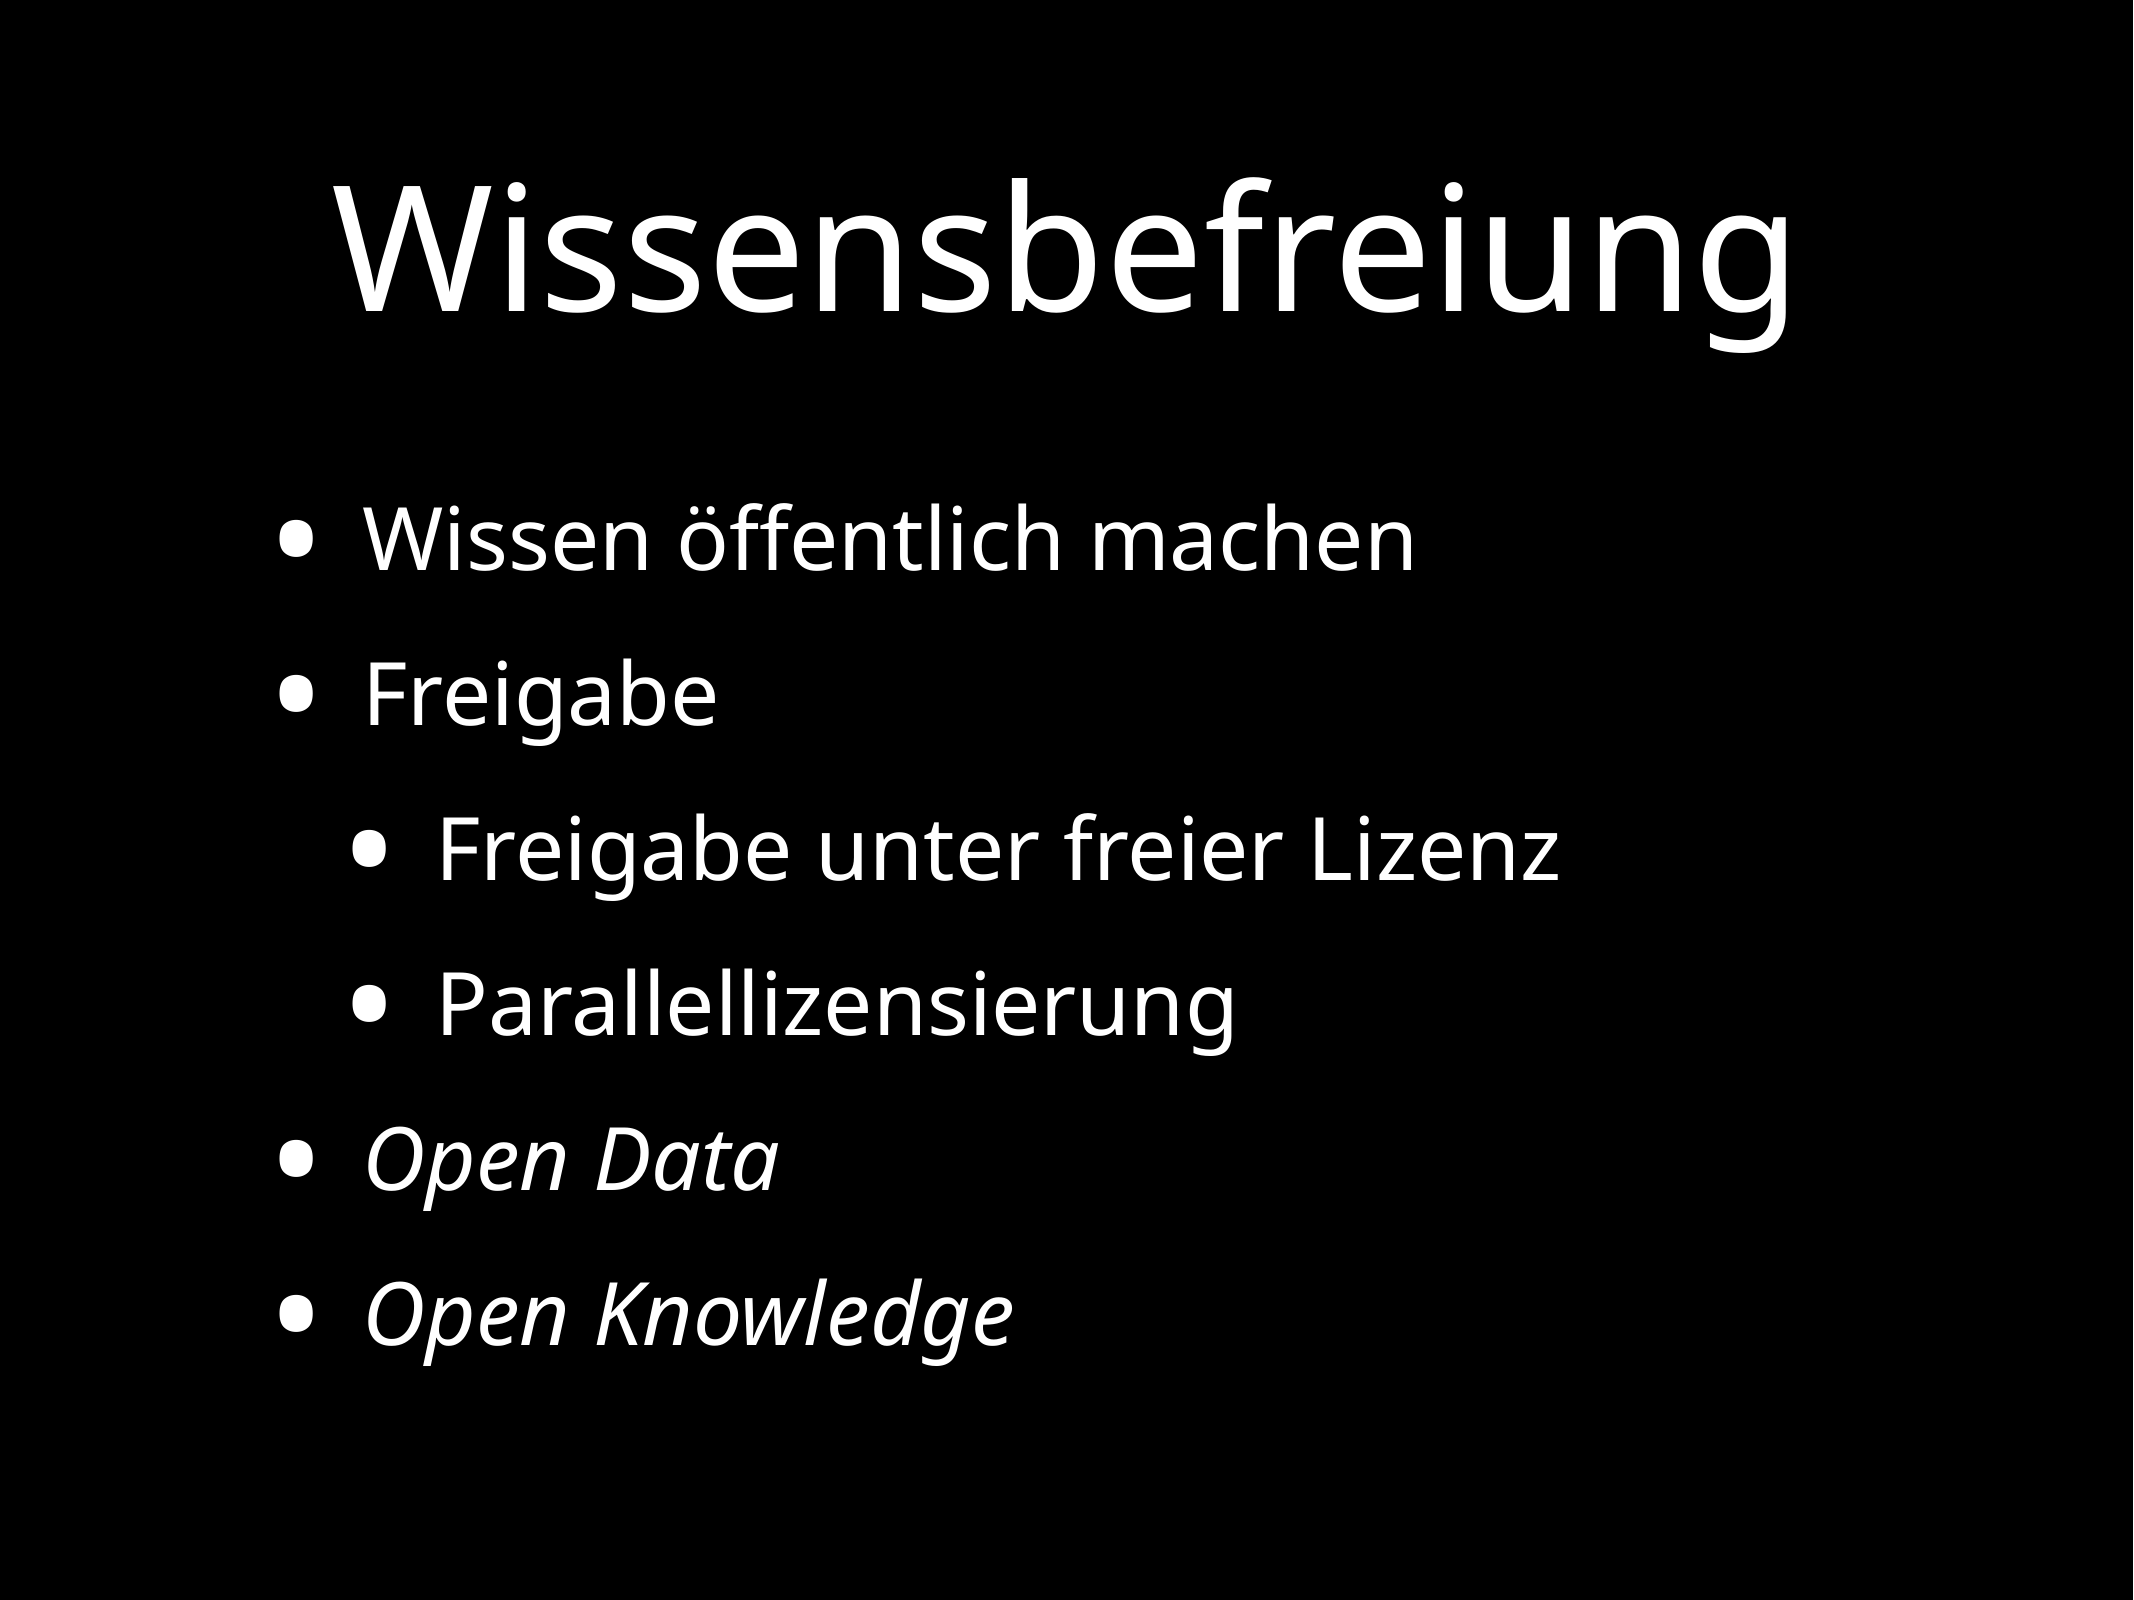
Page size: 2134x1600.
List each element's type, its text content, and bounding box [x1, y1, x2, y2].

list Wissen öffentlich machen Freigabe Freigabe unter freier Lizenz Parallellizensierung Open Data Open Knowledge [208, 454, 1925, 1392]
title Wissensbefreiung [208, 41, 1925, 442]
